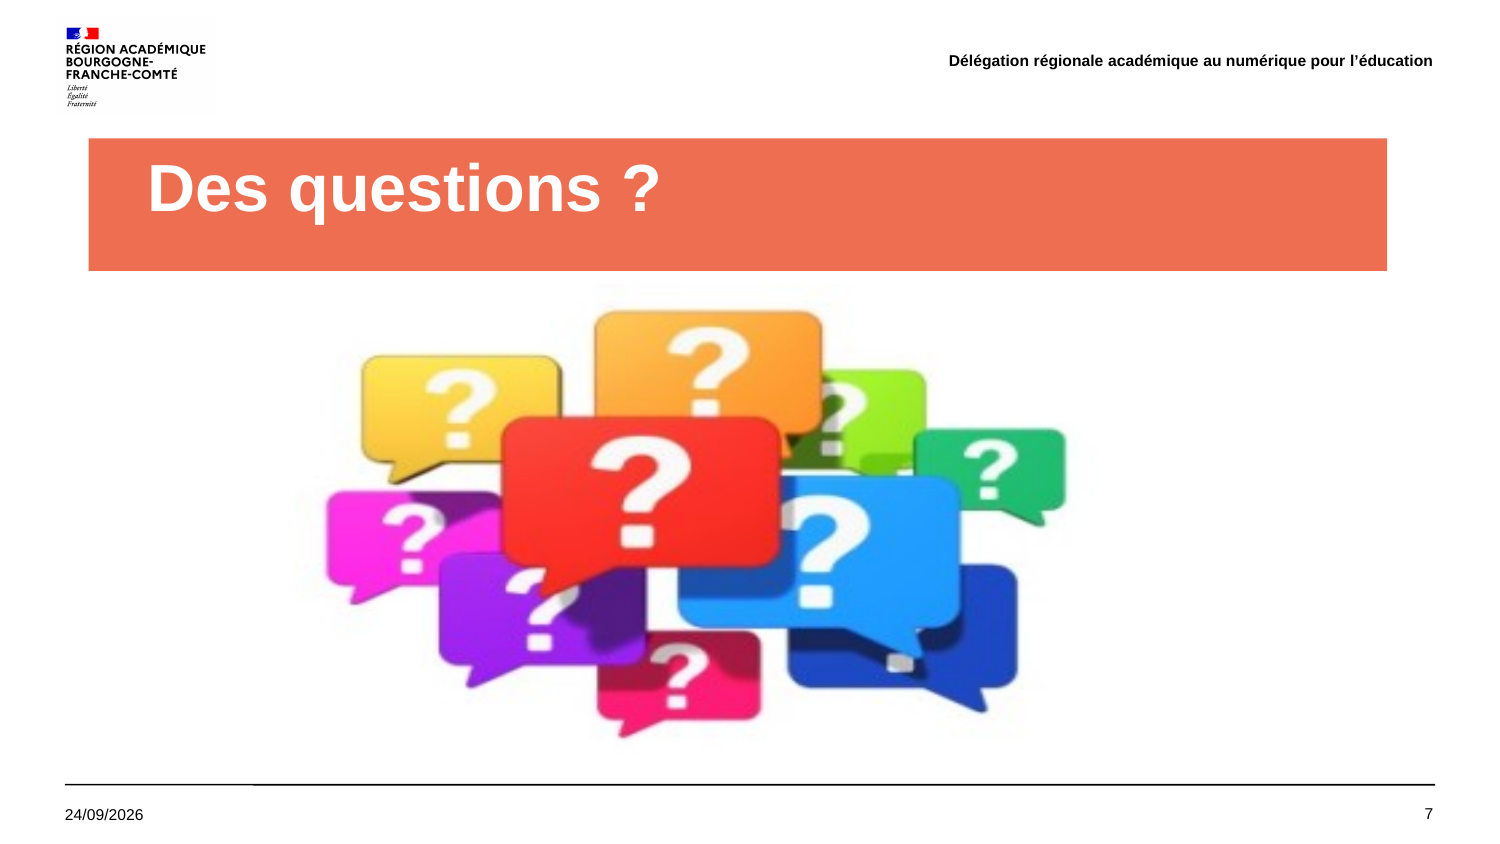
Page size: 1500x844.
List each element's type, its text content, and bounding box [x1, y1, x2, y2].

text_box Délégation régionale académique au numérique pour l’éducation [470, 32, 1434, 90]
picture [55, 16, 217, 118]
text_box 31/01/2023 [64, 786, 244, 842]
text_box <numéro> [1213, 784, 1434, 842]
text_box Des questions ? [88, 138, 1388, 271]
picture [295, 284, 1099, 767]
